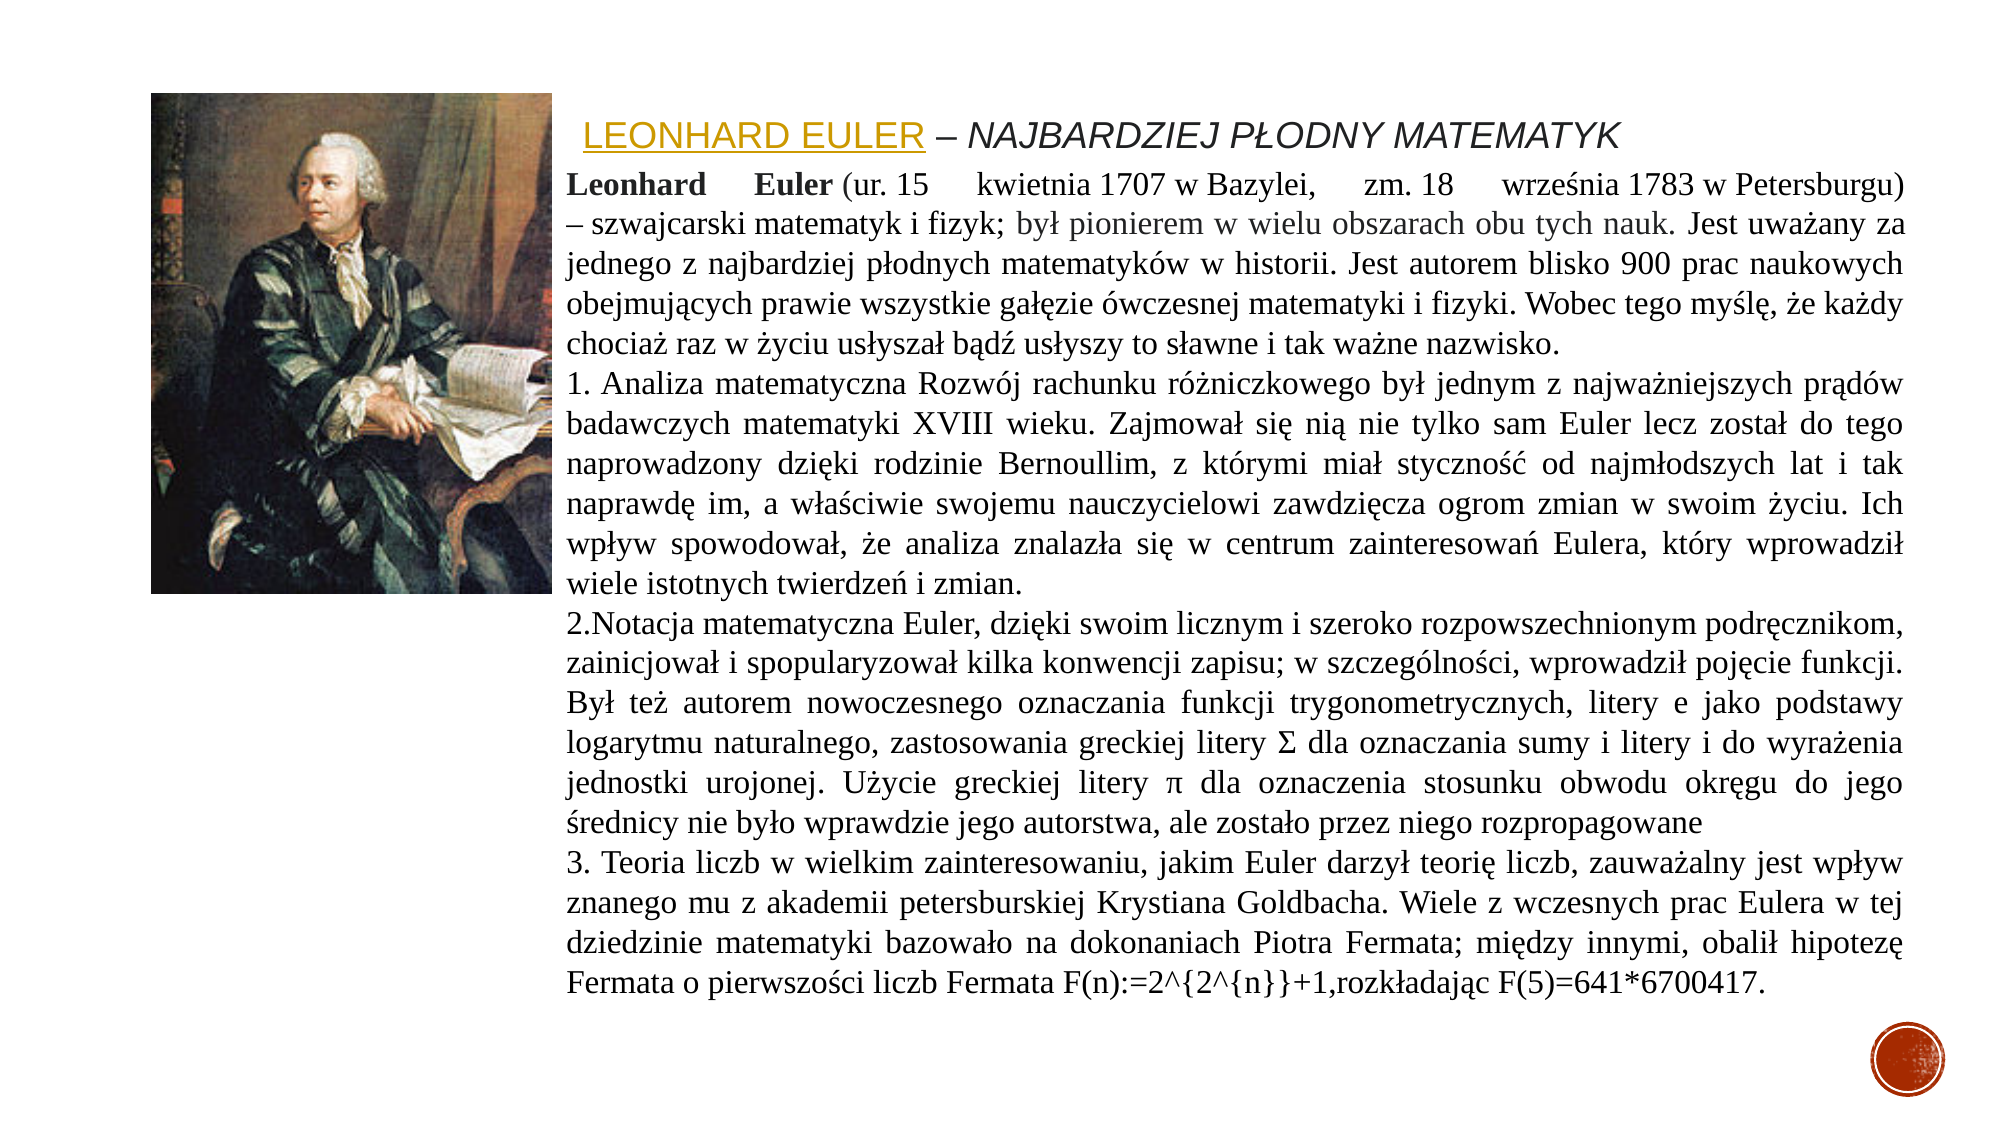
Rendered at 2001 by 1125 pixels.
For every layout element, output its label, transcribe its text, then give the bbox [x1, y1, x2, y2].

picture [1870, 1021, 1946, 1097]
title Leonhard Euler – najbardziej płodny matematyk [567, 79, 1826, 154]
picture [151, 93, 552, 594]
text_box Leonhard Euler (ur. 15 kwietnia 1707 w Bazylei, zm. 18 września 1783 w Petersburgu) – szwajcarski matematyk i fizyk; był pionierem w wielu obszarach obu tych nauk. Jest uważany za jednego z najbardziej płodnych matematyków w historii. Jest autorem blisko 900 prac naukowych obejmujących prawie wszystkie gałęzie ówczesnej matematyki i fizyki. Wobec tego myślę, że każdy chociaż raz w życiu usłyszał bądź usłyszy to sławne i tak ważne nazwisko. 1. Analiza matematyczna Rozwój rachunku różniczkowego był jednym z najważniejszych prądów badawczych matematyki XVIII wieku. Zajmował się nią nie tylko sam Euler lecz został do tego naprowadzony dzięki rodzinie Bernoullim, z którymi miał styczność od najmłodszych lat i tak naprawdę im, a właściwie swojemu nauczycielowi zawdzięcza ogrom zmian w swoim życiu. Ich wpływ spowodował, że analiza znalazła się w centrum zainteresowań Eulera, który wprowadził wiele istotnych twierdzeń i zmian. 2.Notacja matematyczna Euler, dzięki swoim licznym i szeroko rozpowszechnionym podręcznikom, zainicjował i spopularyzował kilka konwencji zapisu; w szczególności, wprowadził pojęcie funkcji. Był też autorem nowoczesnego oznaczania funkcji trygonometrycznych, litery e jako podstawy logarytmu naturalnego, zastosowania greckiej litery Σ dla oznaczania sumy i litery i do wyrażenia jednostki urojonej. Użycie greckiej litery π dla oznaczenia stosunku obwodu okręgu do jego średnicy nie było wprawdzie jego autorstwa, ale zostało przez niego rozpropagowane 3. Teoria liczb w wielkim zainteresowaniu, jakim Euler darzył teorię liczb, zauważalny jest wpływ znanego mu z akademii petersburskiej Krystiana Goldbacha. Wiele z wczesnych prac Eulera w tej dziedzinie matematyki bazowało na dokonaniach Piotra Fermata; między innymi, obalił hipotezę Fermata o pierwszości liczb Fermata F(n):=2^{2^{n}}+1,rozkładając F(5)=641*6700417. [551, 154, 1921, 1008]
